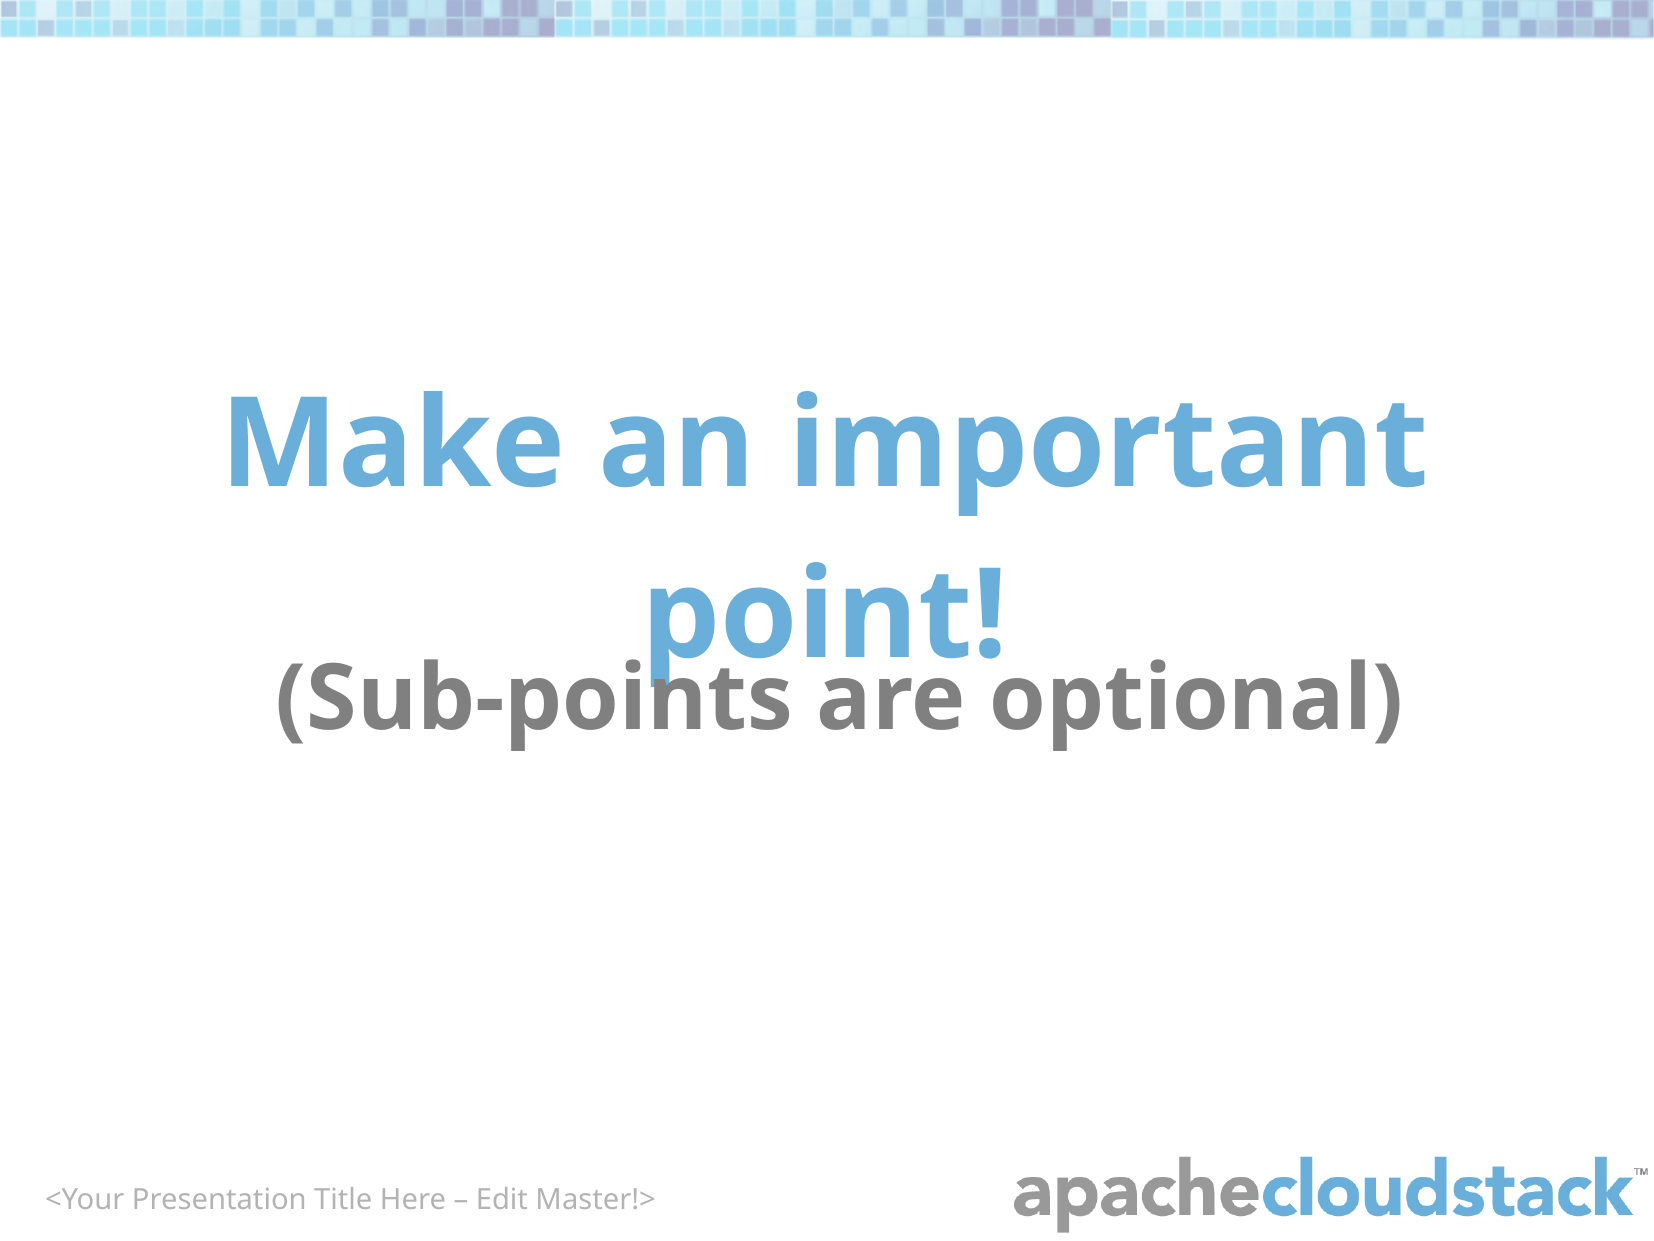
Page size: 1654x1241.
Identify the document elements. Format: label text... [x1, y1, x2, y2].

text_box (Sub-points are optional) [60, 603, 1621, 784]
picture [1014, 1156, 1648, 1233]
subtitle Make an important point! [45, 49, 1606, 998]
